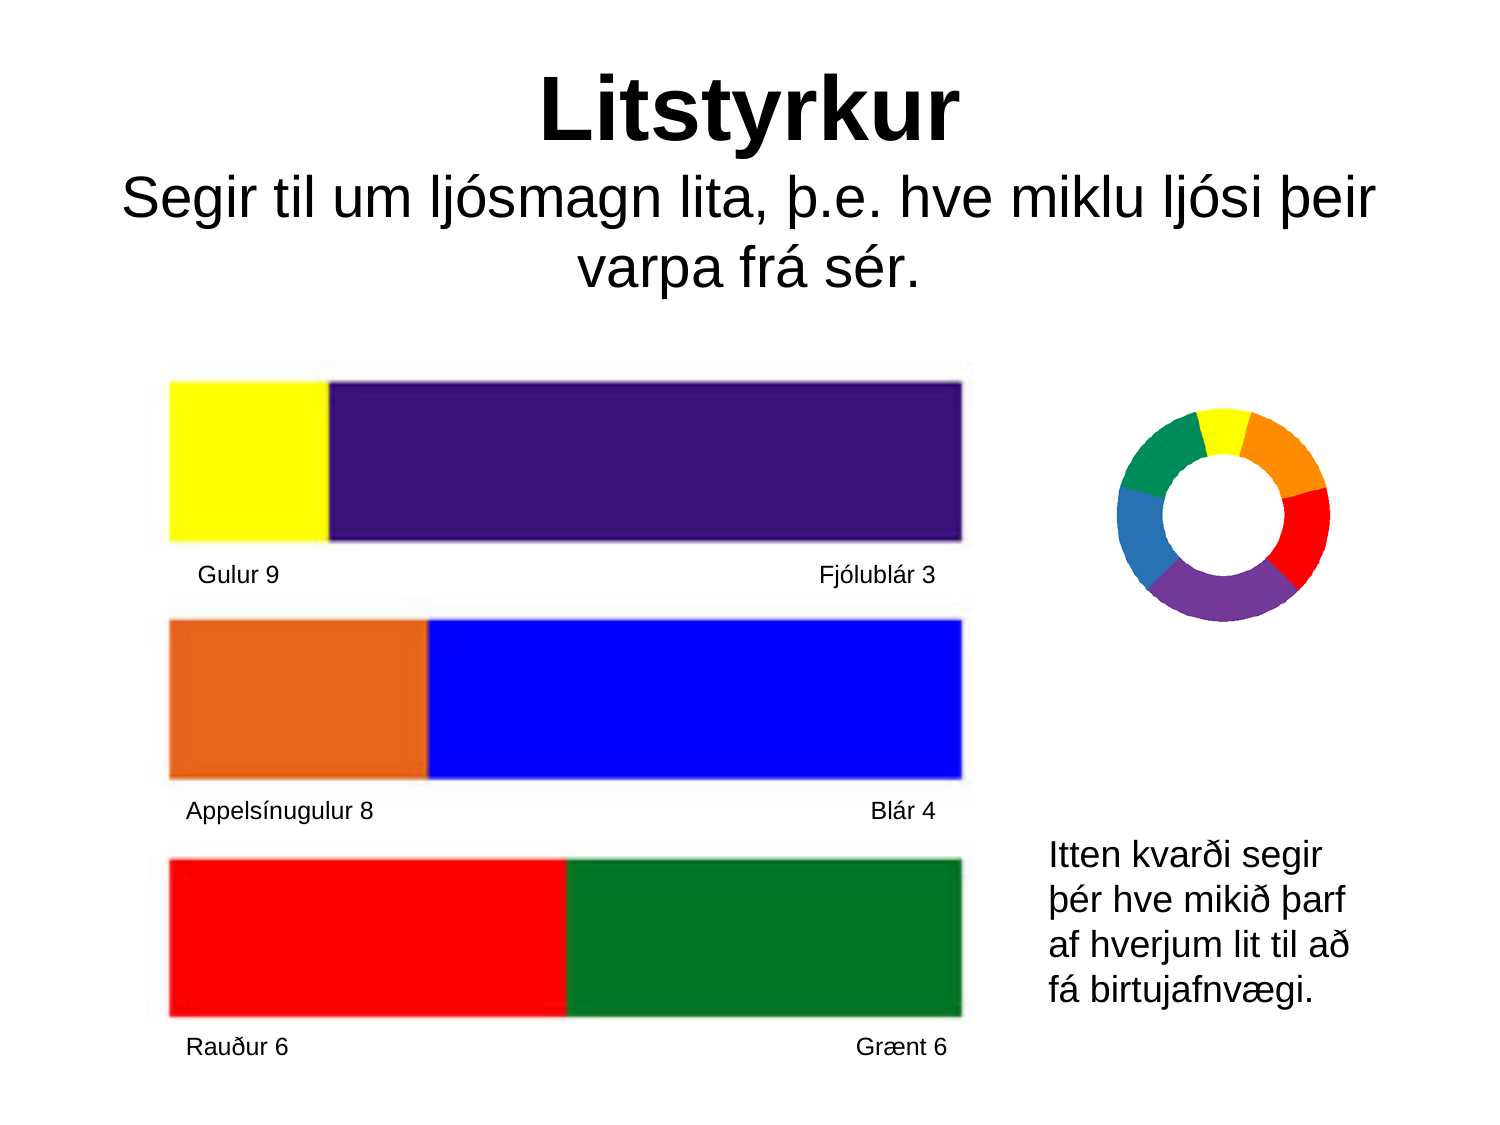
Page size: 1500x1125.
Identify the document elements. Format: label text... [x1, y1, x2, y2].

text_box Appelsínugulur 8 [171, 786, 431, 833]
picture [1092, 385, 1353, 643]
text_box Blár 4 [832, 786, 951, 833]
text_box Grænt 6 [738, 1023, 963, 1069]
text_box Itten kvarði segir þér hve mikið þarf af hverjum lit til að fá birtujafnvægi. [1033, 822, 1400, 1018]
picture [123, 337, 1010, 1086]
text_box Gulur 9 [183, 550, 337, 597]
title Litstyrkur Segir til um ljósmagn lita, þ.e. hve miklu ljósi þeir varpa frá sér. [75, 41, 1426, 307]
text_box Rauður 6 [171, 1023, 467, 1069]
text_box Fjólublár 3 [797, 550, 951, 597]
